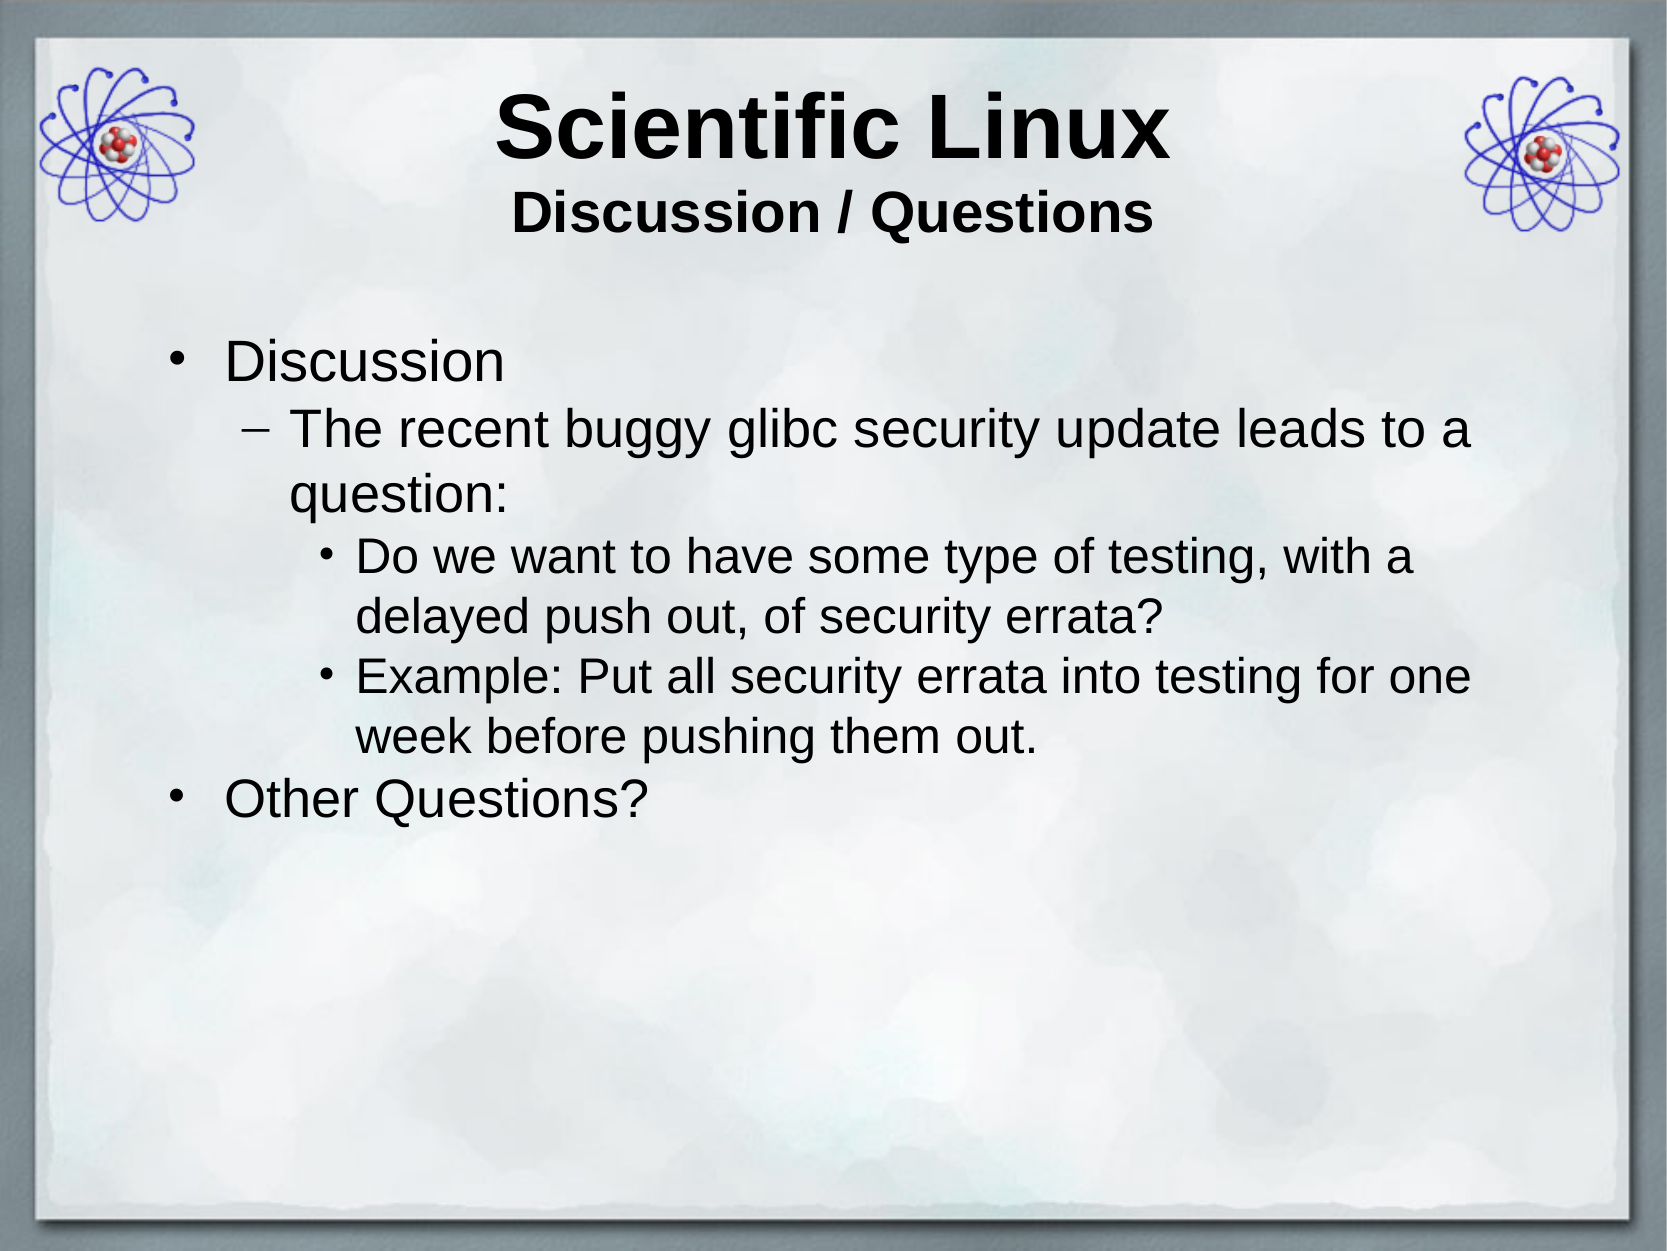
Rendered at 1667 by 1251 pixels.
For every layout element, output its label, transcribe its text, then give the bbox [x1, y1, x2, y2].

picture [0, 0, 1667, 1251]
text_box Discussion The recent buggy glibc security update leads to a question: Do we want to have some type of testing, with a delayed push out, of security errata? Example: Put all security errata into testing for one week before pushing them out. Other Questions? [153, 315, 1514, 938]
title Scientific Linux Discussion / Questions [289, 75, 1378, 246]
